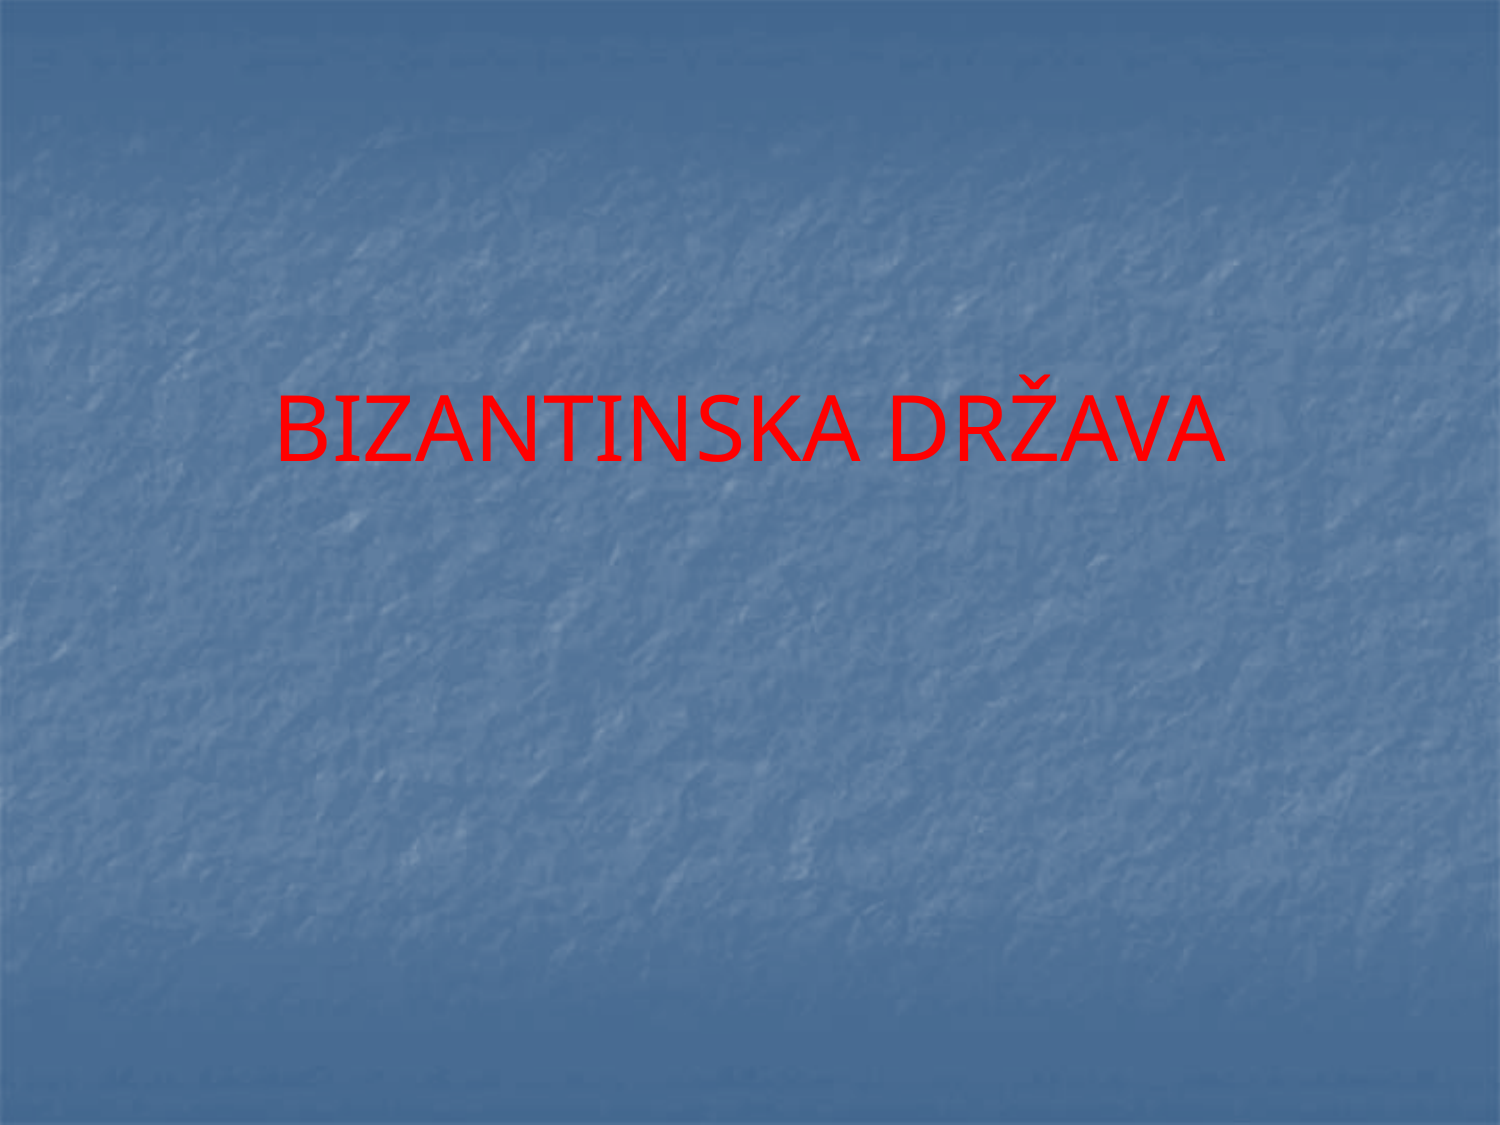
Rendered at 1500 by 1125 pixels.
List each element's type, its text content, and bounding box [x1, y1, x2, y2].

title BIZANTINSKA DRŽAVA [112, 275, 1388, 575]
picture [0, 0, 1500, 1125]
